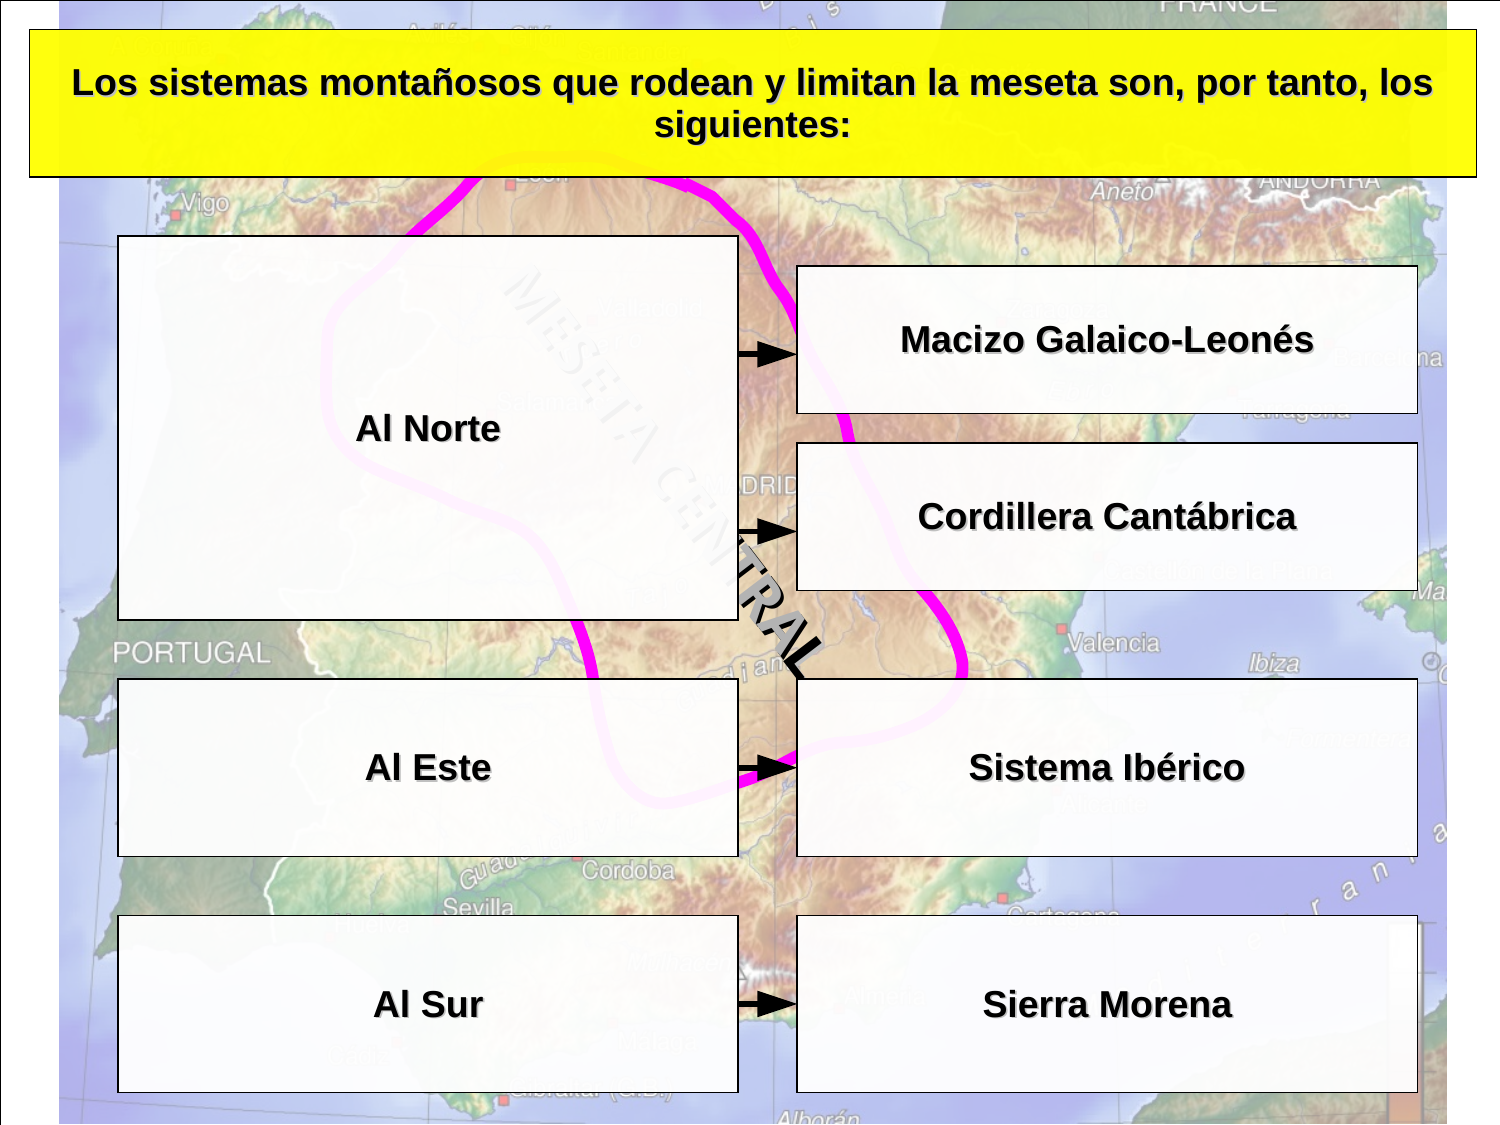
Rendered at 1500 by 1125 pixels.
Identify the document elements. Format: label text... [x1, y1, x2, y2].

text_box MESETA CENTRAL [475, 178, 598, 236]
text_box MESETA CENTRAL [671, 532, 919, 761]
text_box Al Norte [118, 236, 739, 621]
text_box Sistema Ibérico [797, 679, 1418, 857]
text_box Al Este [118, 679, 739, 857]
text_box Los sistemas montañosos que rodean y limitan la meseta son, por tanto, los siguientes: [29, 29, 1477, 178]
text_box Macizo Galaico-Leonés [797, 265, 1418, 414]
text_box Sierra Morena [797, 915, 1418, 1093]
text_box Cordillera Cantábrica [797, 442, 1418, 591]
text_box MESETA CENTRAL [739, 421, 797, 531]
text_box [0, 0, 1500, 1125]
text_box Al Sur [118, 915, 739, 1093]
